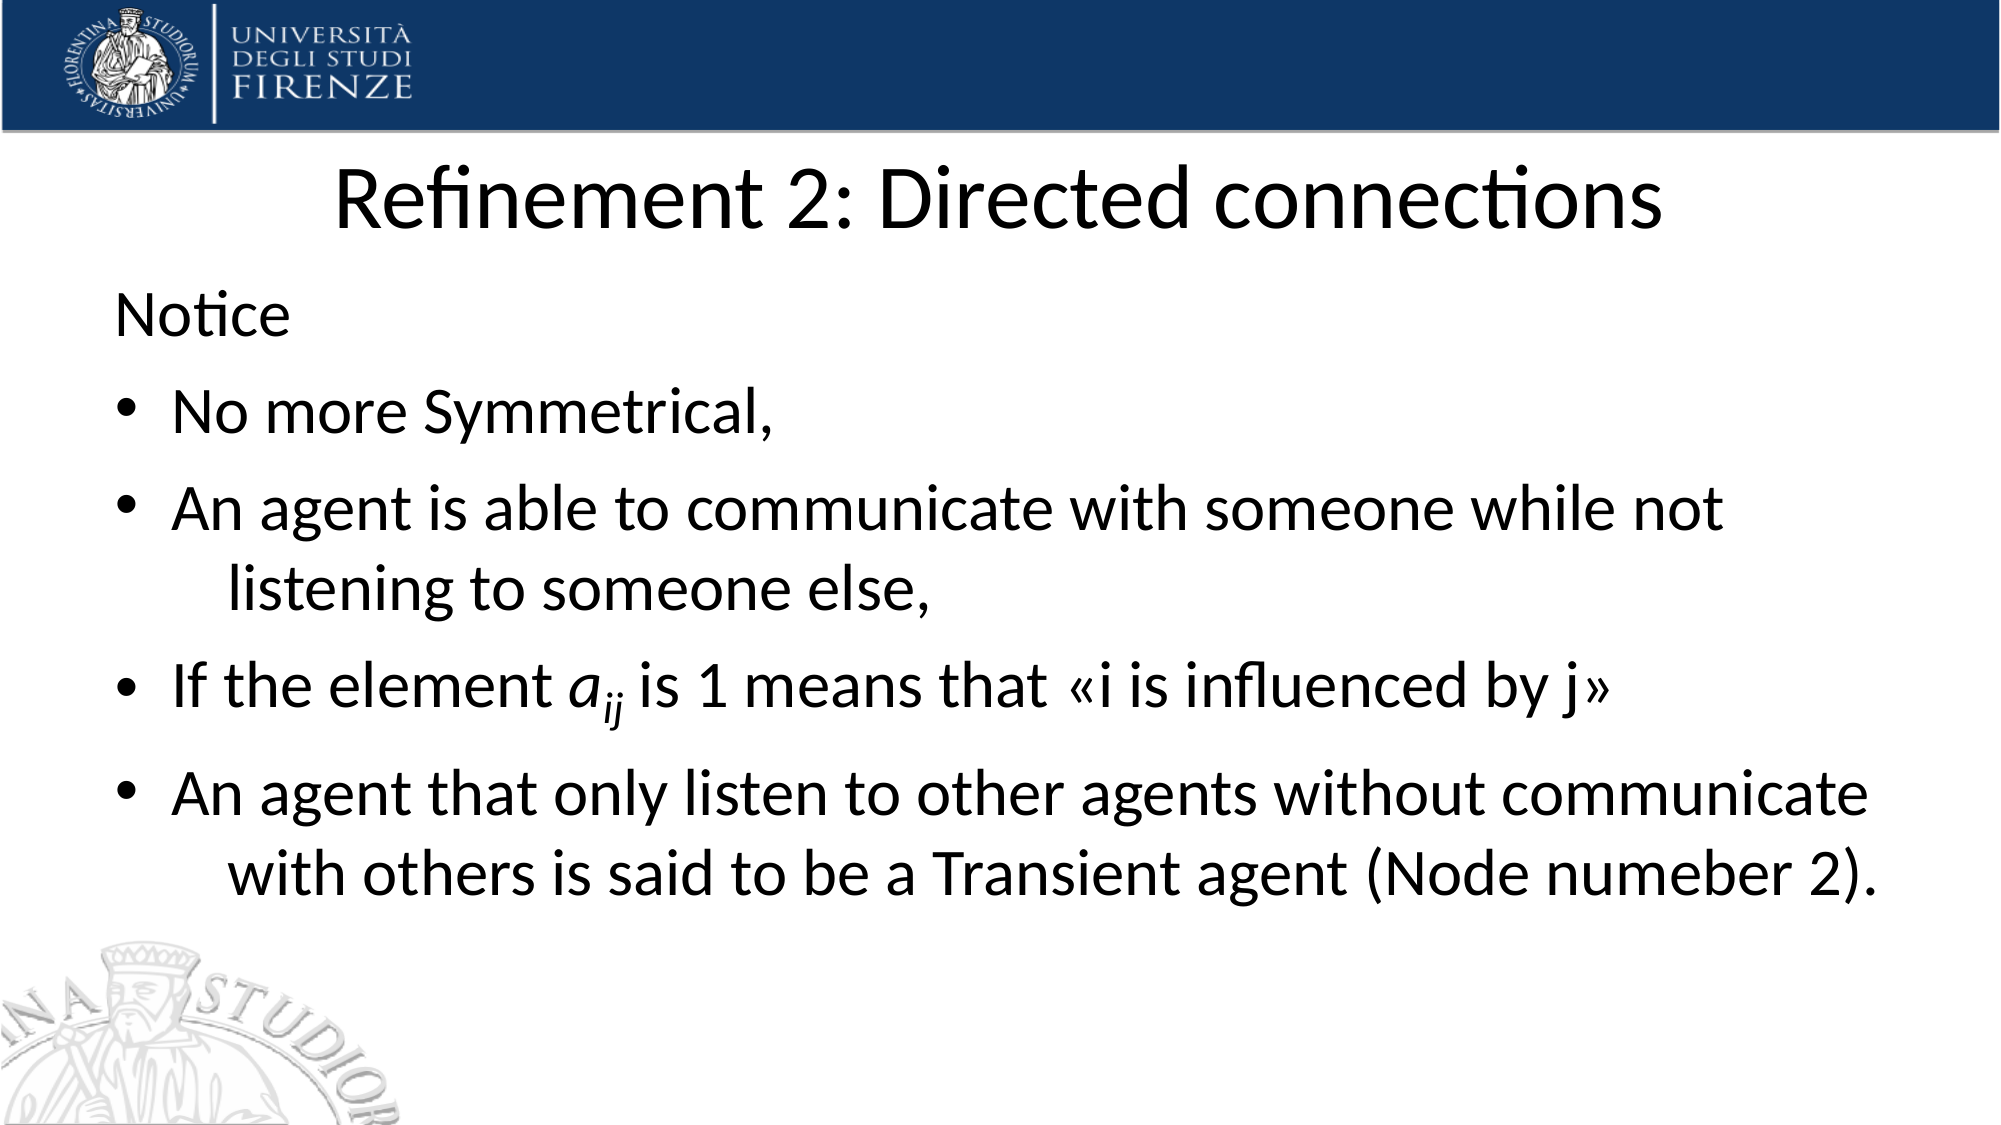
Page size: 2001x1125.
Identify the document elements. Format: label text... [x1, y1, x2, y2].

title Refinement 2: Directed connections [99, 98, 1900, 262]
list Notice No more Symmetrical, An agent is able to communicate with someone while not listening to someone else, If the element aij is 1 means that «i is influenced by j» An agent that only listen to other agents without communicate with others is said to be a Transient agent (Node numeber 2). [99, 262, 1900, 999]
